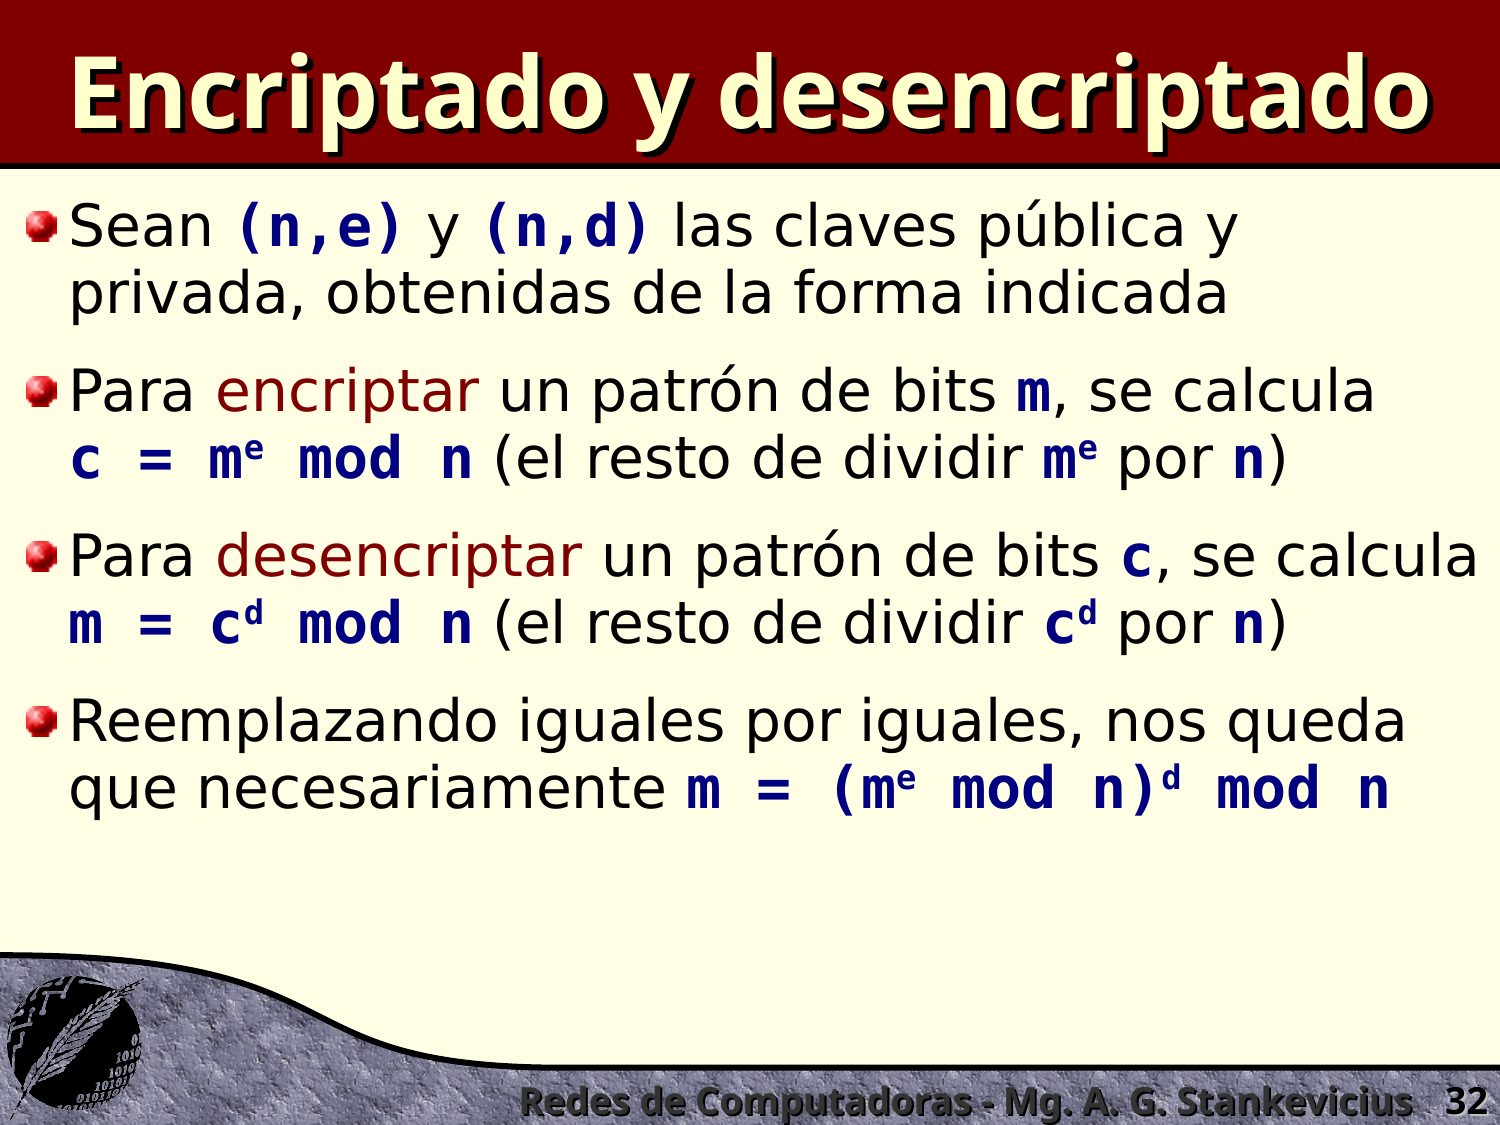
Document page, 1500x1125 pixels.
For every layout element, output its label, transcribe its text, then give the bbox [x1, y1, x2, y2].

picture [0, 959, 1500, 1125]
list Sean (n,e) y (n,d) las claves pública y privada, obtenidas de la forma indicada Para encriptar un patrón de bits m, se calcula c = me mod n (el resto de dividir me por n) Para desencriptar un patrón de bits c, se calcula m = cd mod n (el resto de dividir cd por n) Reemplazando iguales por iguales, nos queda que necesariamente m = (me mod n)d mod n [11, 192, 1486, 921]
picture [1047, 1100, 1054, 1110]
picture [790, 1100, 795, 1110]
title Encriptado y desencriptado [15, 5, 1485, 160]
